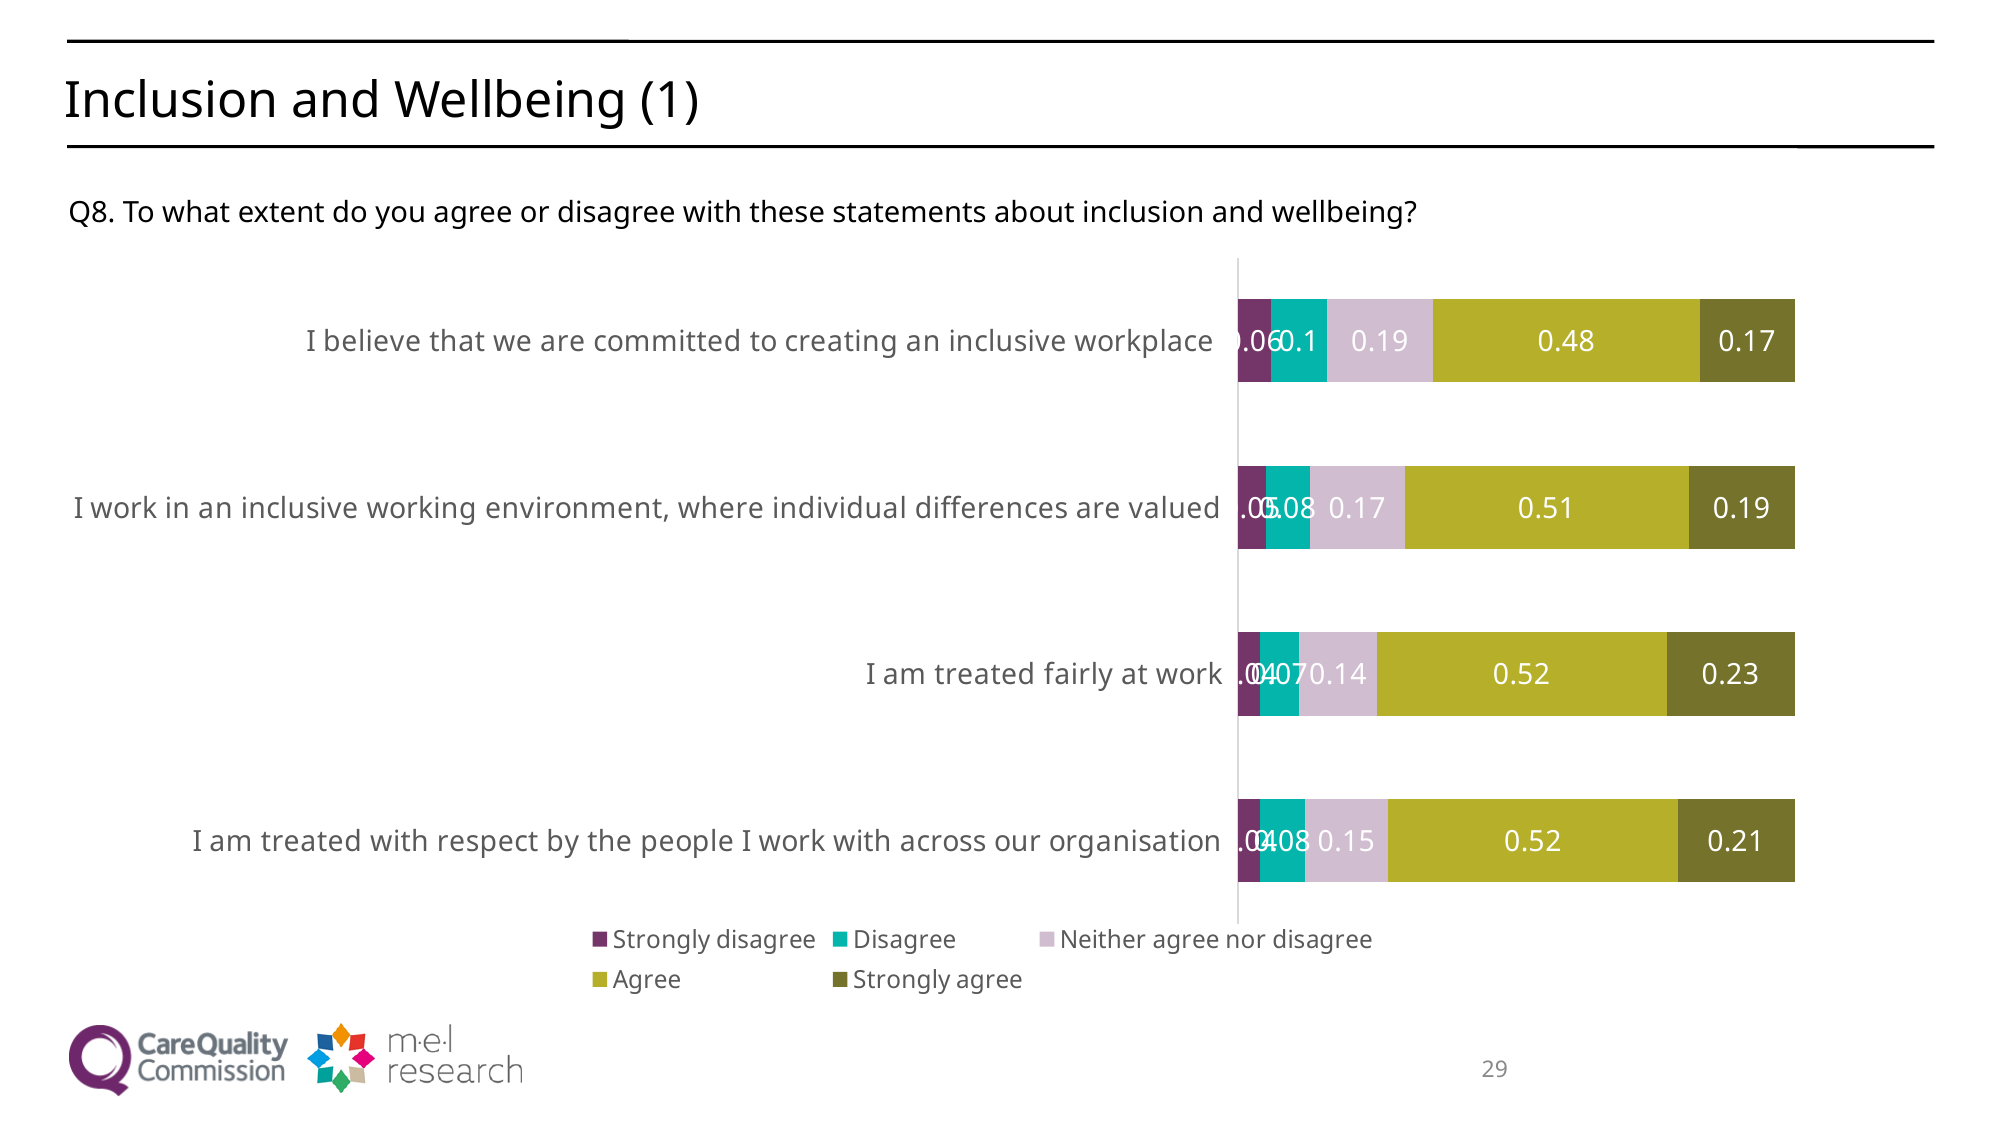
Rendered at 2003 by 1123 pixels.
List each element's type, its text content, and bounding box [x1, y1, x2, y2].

title Inclusion and Wellbeing (1) [64, 48, 1932, 136]
picture [307, 1023, 522, 1093]
picture [67, 1023, 291, 1099]
chart [73, 218, 1846, 1003]
text_box Q8. To what extent do you agree or disagree with these statements about inclusion and wellbeing? [68, 186, 1769, 228]
slide_number 29 [1466, 1039, 1934, 1100]
